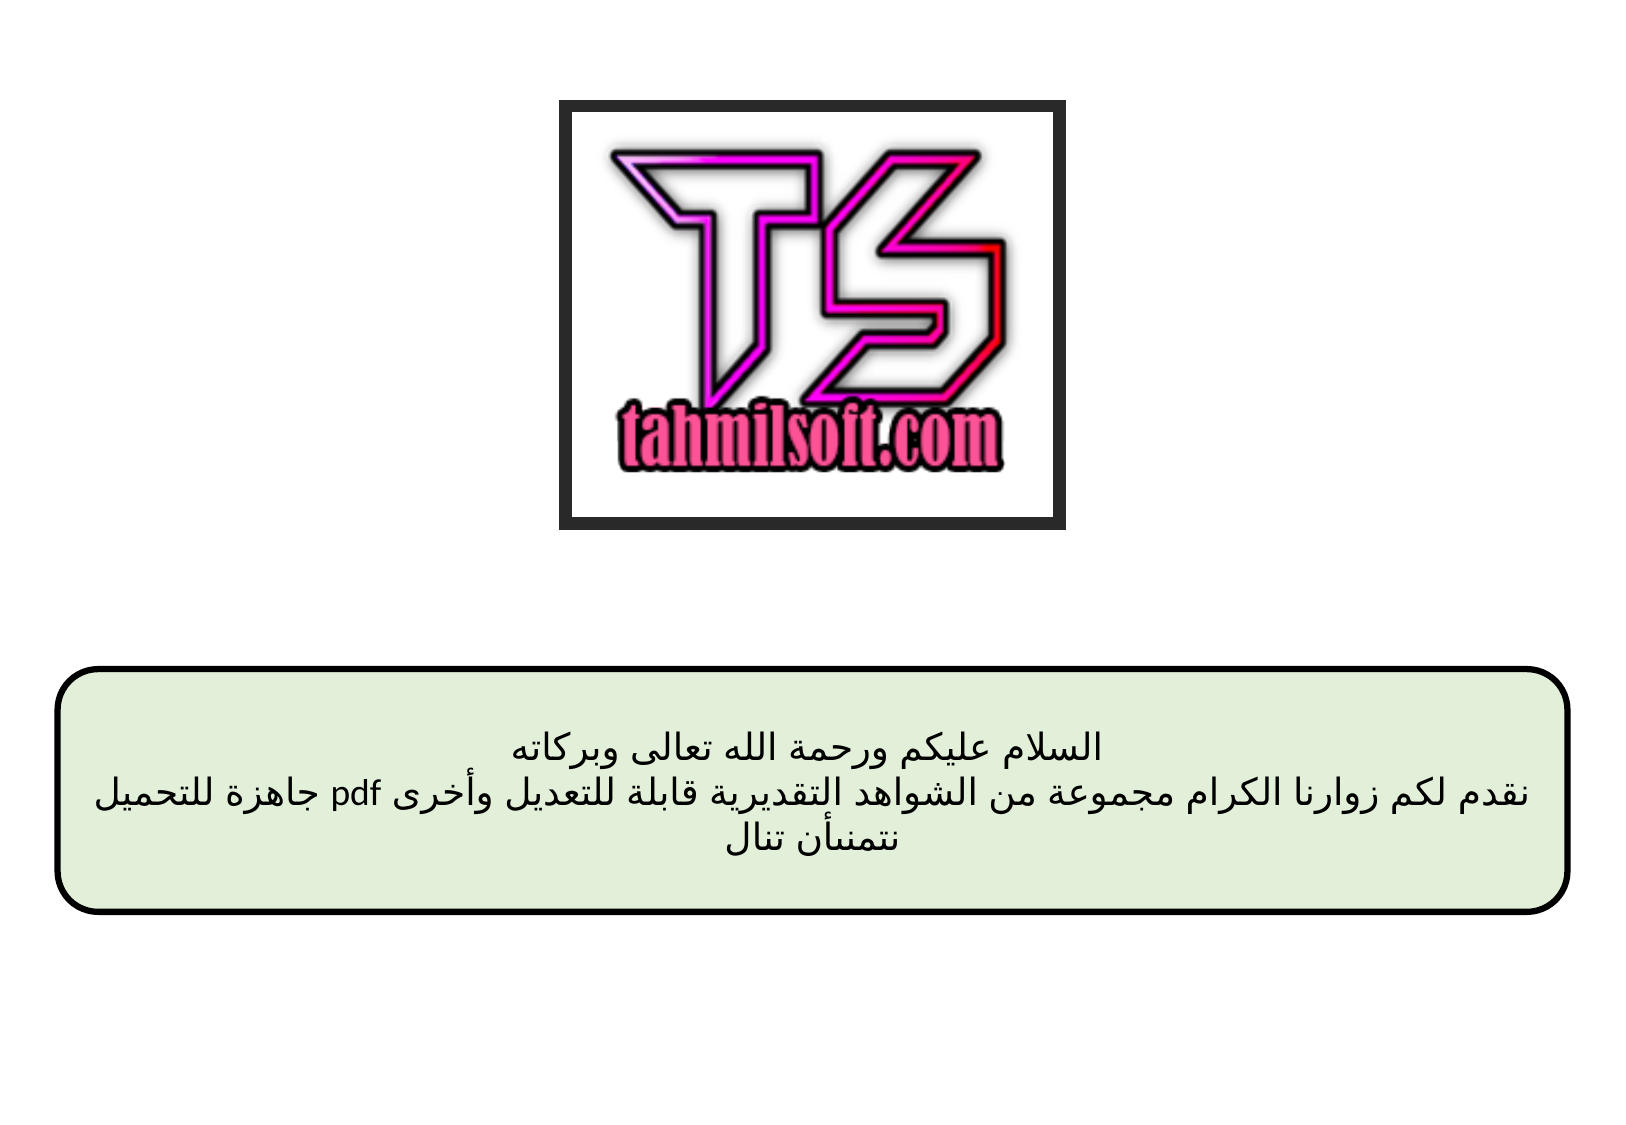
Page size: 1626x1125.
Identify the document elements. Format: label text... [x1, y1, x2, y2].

text_box السلام عليكم ورحمة الله تعالى وبركاته نقدم لكم زوارنا الكرام مجموعة من الشواهد التقديرية قابلة للتعديل وأخرى pdf جاهزة للتحميل نتمنىأن تنال [57, 669, 1568, 912]
picture [571, 112, 1054, 518]
